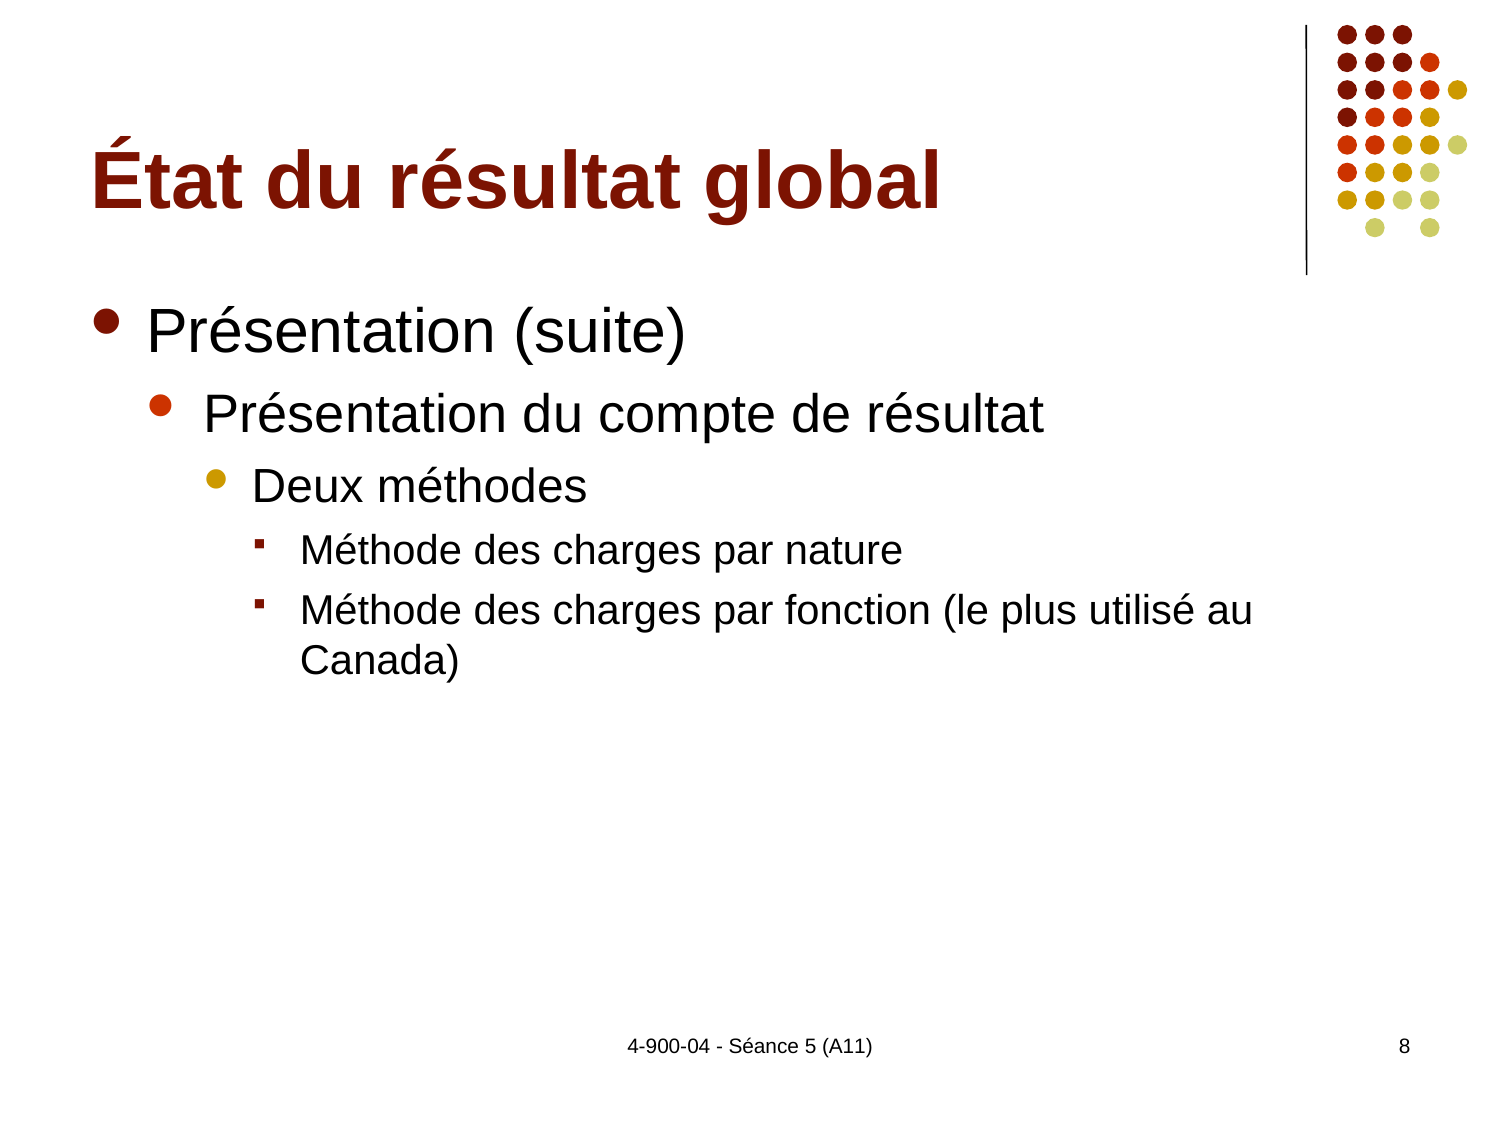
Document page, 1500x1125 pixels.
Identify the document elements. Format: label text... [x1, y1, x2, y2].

text_box <numéro> [1074, 1025, 1426, 1101]
text_box État du résultat global [74, 20, 1313, 233]
text_box 4-900-04 - Séance 5 (A11) [512, 1025, 988, 1101]
text_box Présentation (suite) Présentation du compte de résultat Deux méthodes Méthode des charges par nature Méthode des charges par fonction (le plus utilisé au Canada) [75, 282, 1426, 1006]
